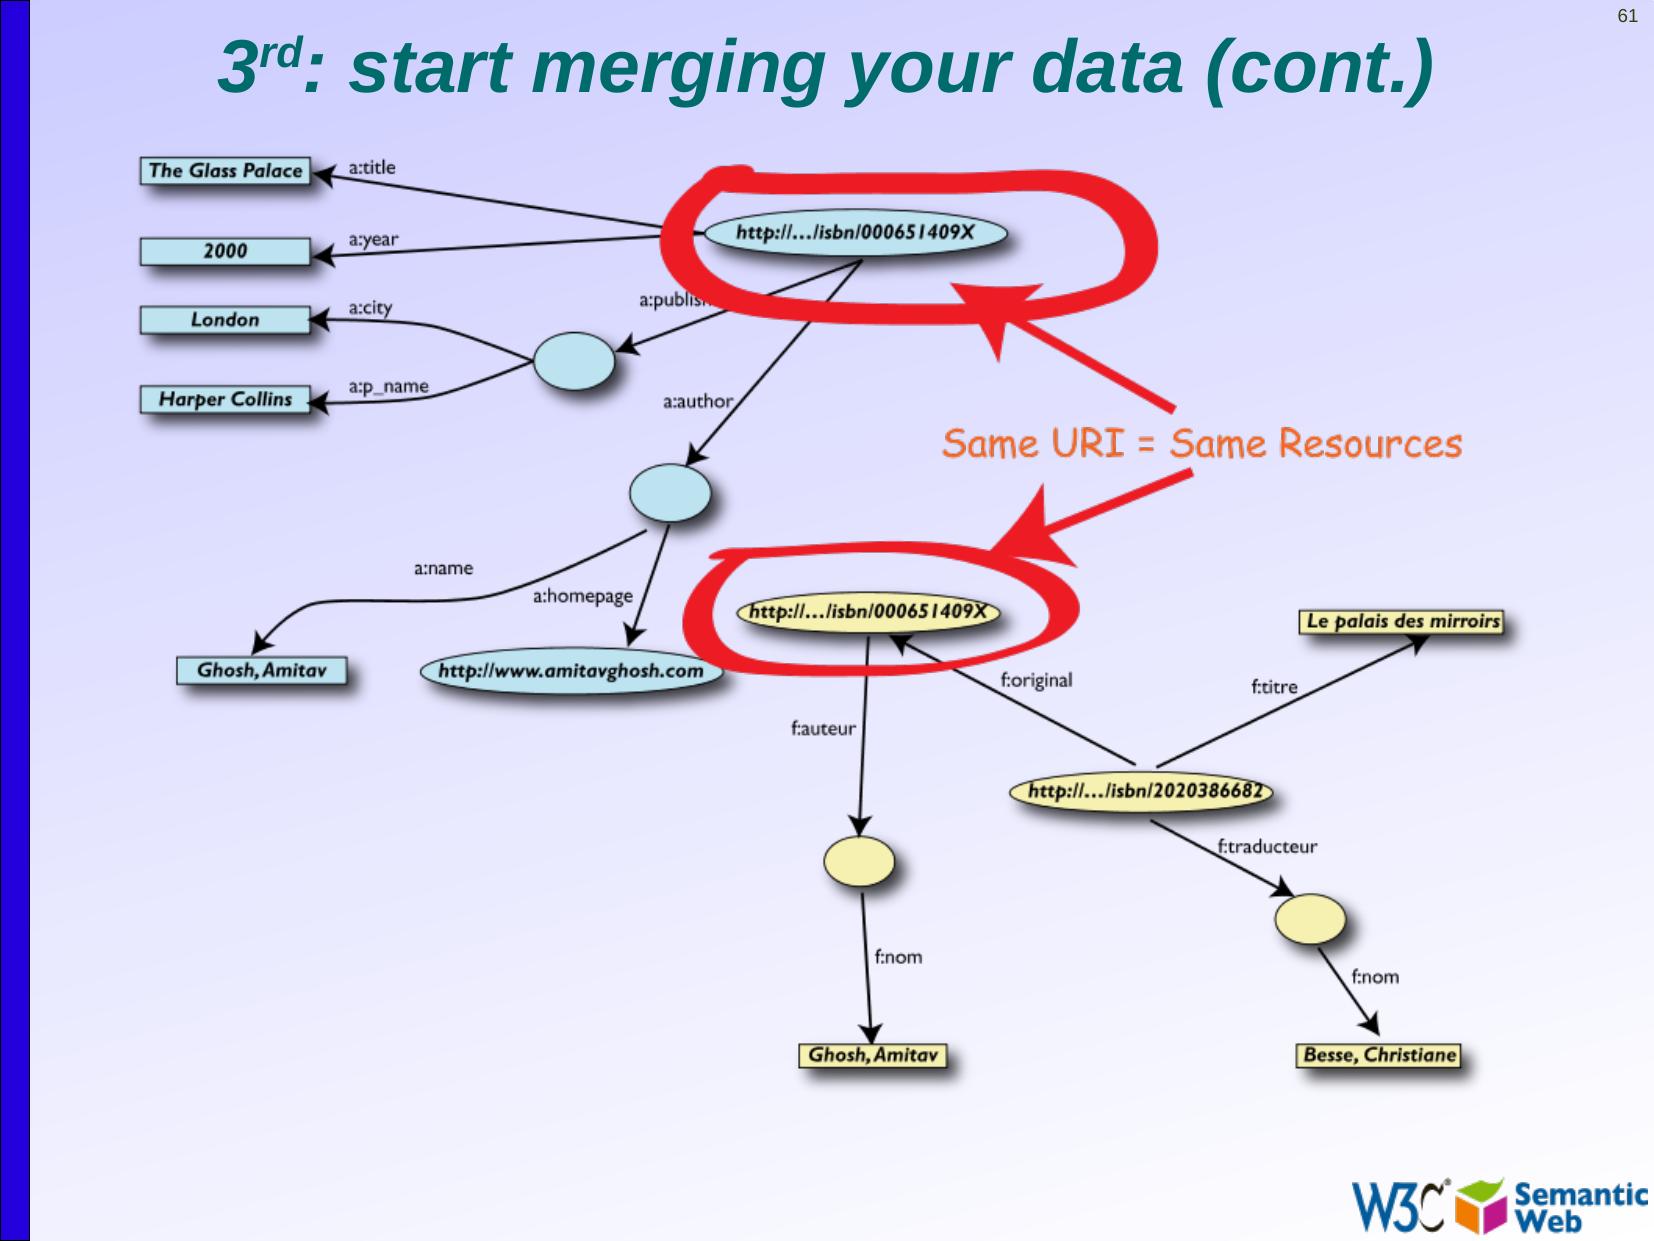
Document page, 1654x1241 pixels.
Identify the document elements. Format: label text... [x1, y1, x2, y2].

picture [128, 146, 1535, 1100]
picture [1352, 1175, 1648, 1235]
title 3rd: start merging your data (cont.) [0, 5, 1654, 125]
